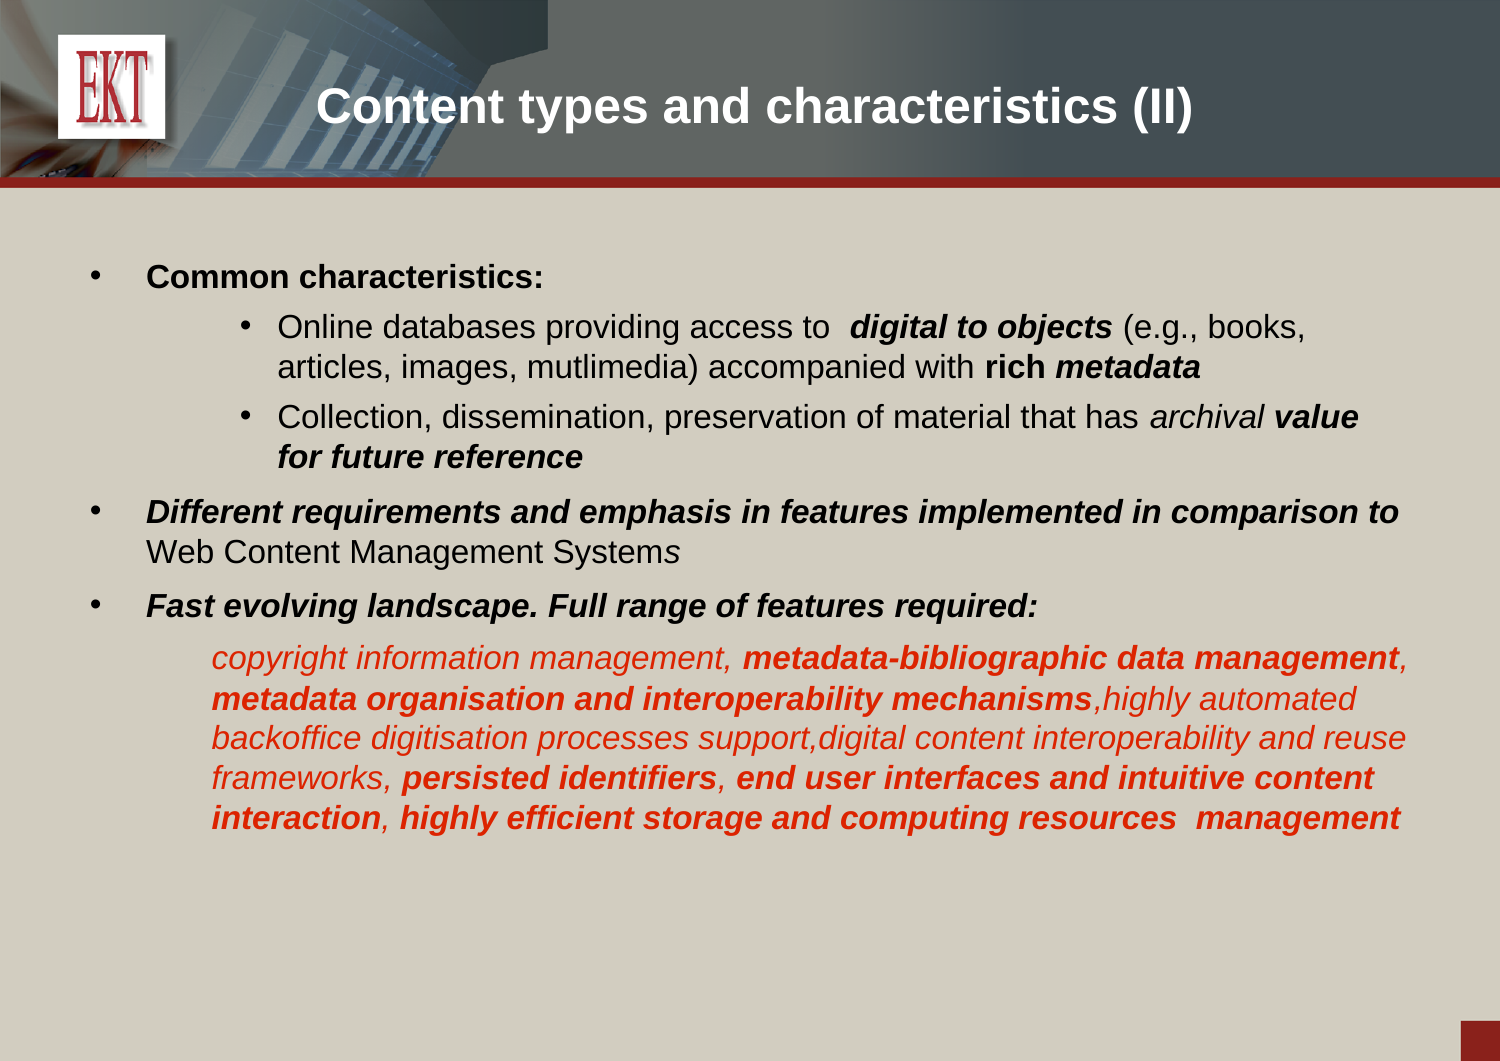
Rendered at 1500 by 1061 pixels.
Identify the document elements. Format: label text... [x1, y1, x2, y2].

picture [0, 0, 1500, 1061]
list Common characteristics: Online databases providing access to digital to objects (e.g., books, articles, images, mutlimedia) accompanied with rich metadata Collection, dissemination, preservation of material that has archival value for future reference Different requirements and emphasis in features implemented in comparison to Web Content Management Systems Fast evolving landscape. Full range of features required: copyright information management, metadata-bibliographic data management, metadata organisation and interoperability mechanisms,highly automated backoffice digitisation processes support,digital content interoperability and reuse frameworks, persisted identifiers, end user interfaces and intuitive content interaction, highly efficient storage and computing resources management [75, 247, 1426, 949]
title Content types and characteristics (II) [301, 42, 1426, 165]
